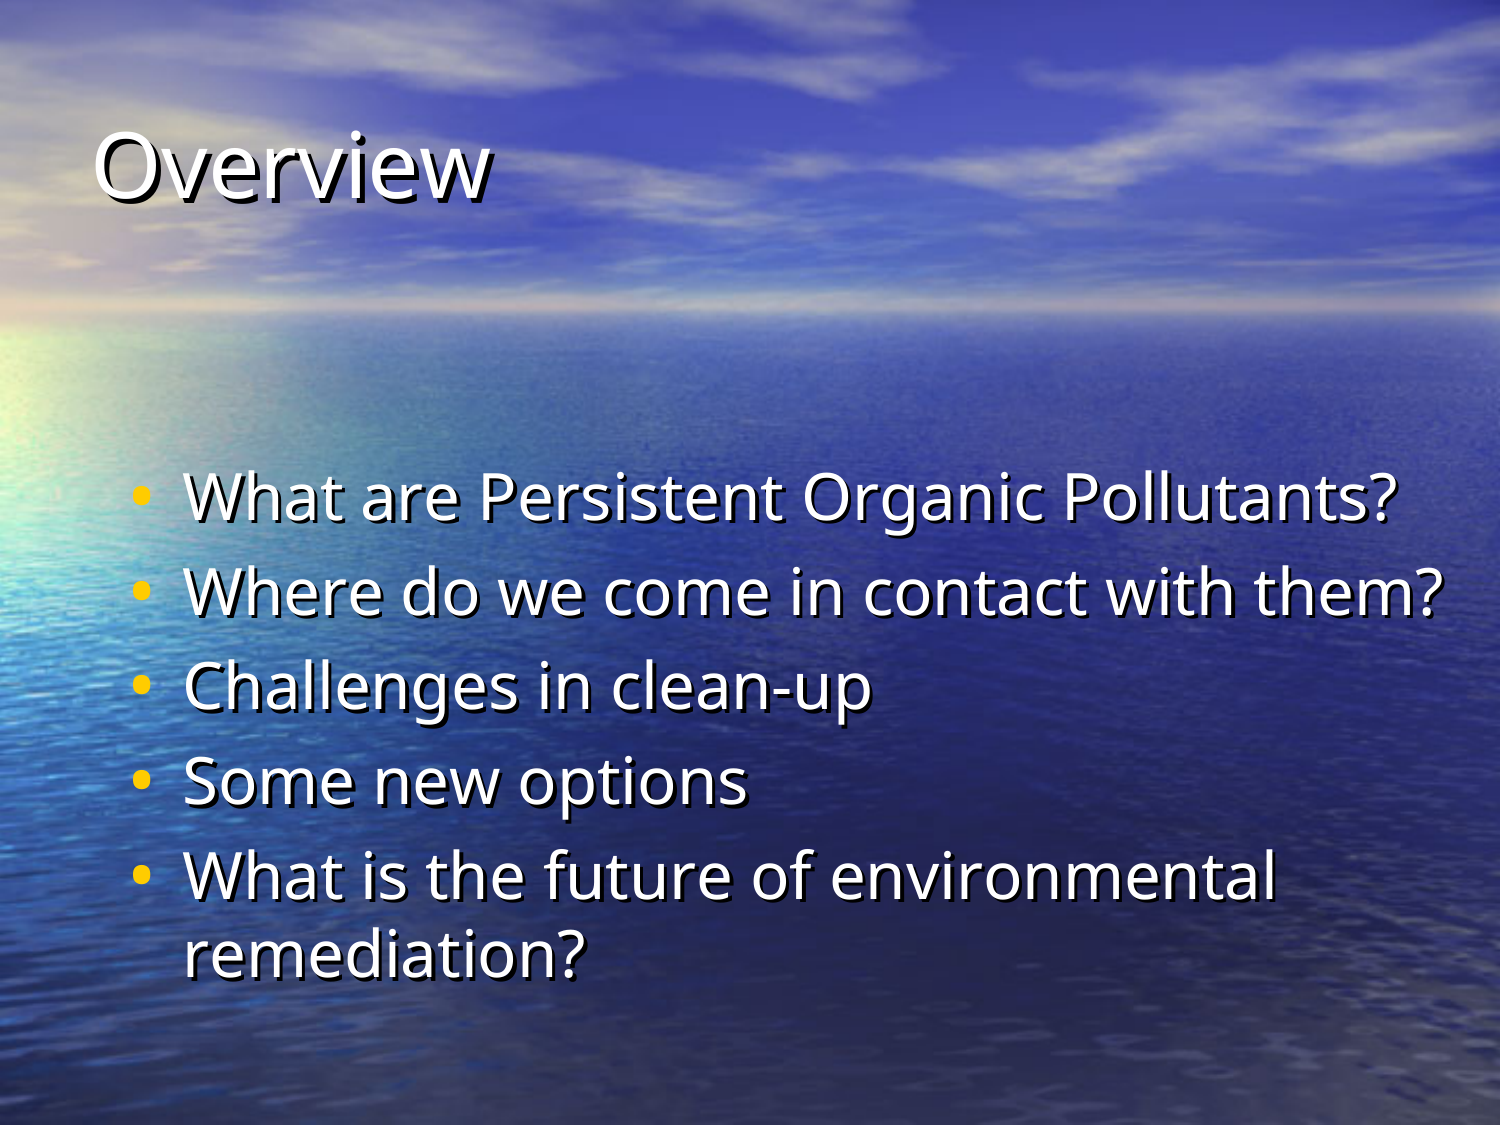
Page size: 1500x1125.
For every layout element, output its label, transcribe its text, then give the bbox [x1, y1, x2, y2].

picture [0, 0, 1500, 1125]
list What are Persistent Organic Pollutants? Where do we come in contact with them? Challenges in clean-up Some new options What is the future of environmental remediation? [112, 324, 1500, 1000]
title Overview [75, 47, 1426, 276]
